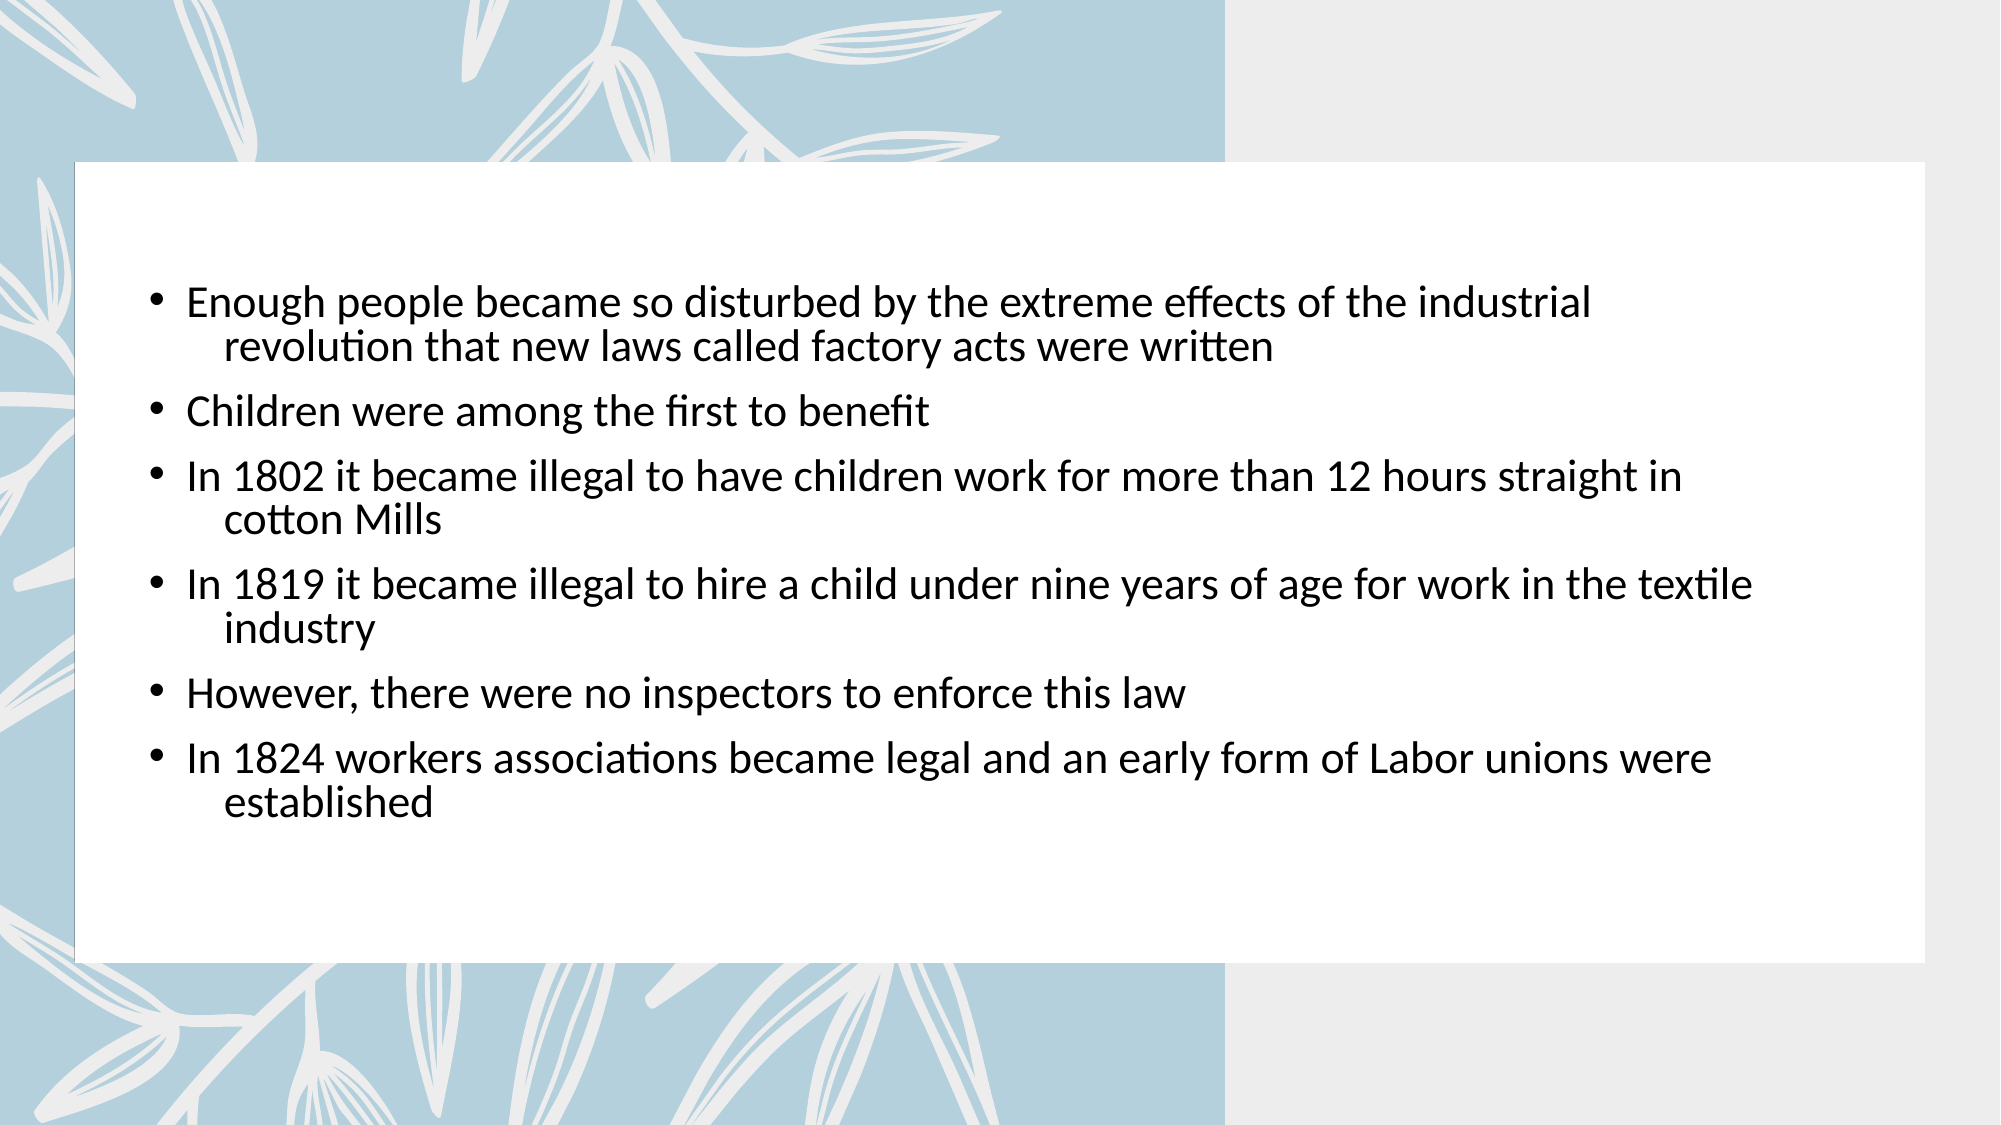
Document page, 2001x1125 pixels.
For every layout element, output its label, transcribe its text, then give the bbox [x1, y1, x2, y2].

text_box [0, 0, 2000, 1125]
list Enough people became so disturbed by the extreme effects of the industrial revolution that new laws called factory acts were written Children were among the first to benefit In 1802 it became illegal to have children work for more than 12 hours straight in cotton Mills In 1819 it became illegal to hire a child under nine years of age for work in the textile industry However, there were no inspectors to enforce this law In 1824 workers associations became legal and an early form of Labor unions were established [133, 275, 1775, 851]
